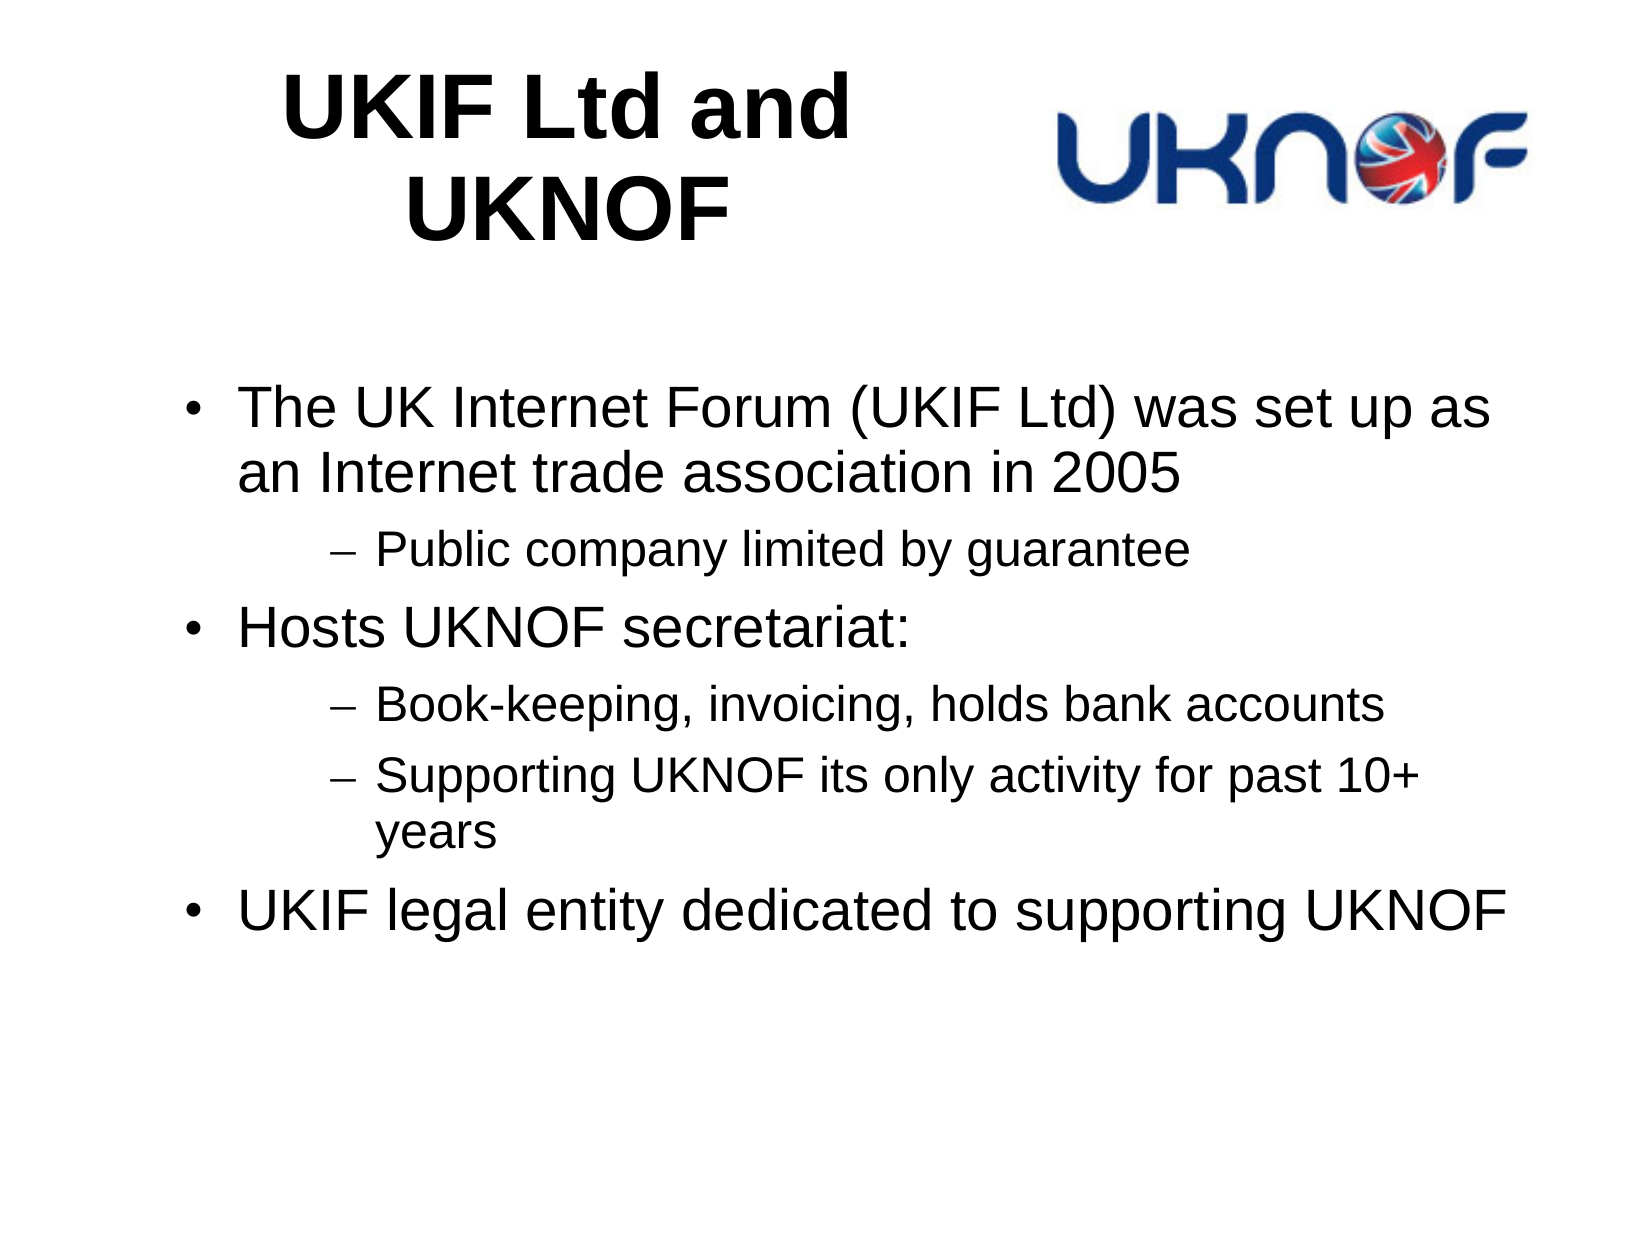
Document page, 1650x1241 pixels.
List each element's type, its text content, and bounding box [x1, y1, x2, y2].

list The UK Internet Forum (UKIF Ltd) was set up as an Internet trade association in 2005 Public company limited by guarantee Hosts UKNOF secretariat: Book-keeping, invoicing, holds bank accounts Supporting UKNOF its only activity for past 10+ years UKIF legal entity dedicated to supporting UKNOF [123, 375, 1524, 1181]
title UKIF Ltd and UKNOF [123, 37, 1013, 279]
picture [1050, 93, 1536, 225]
